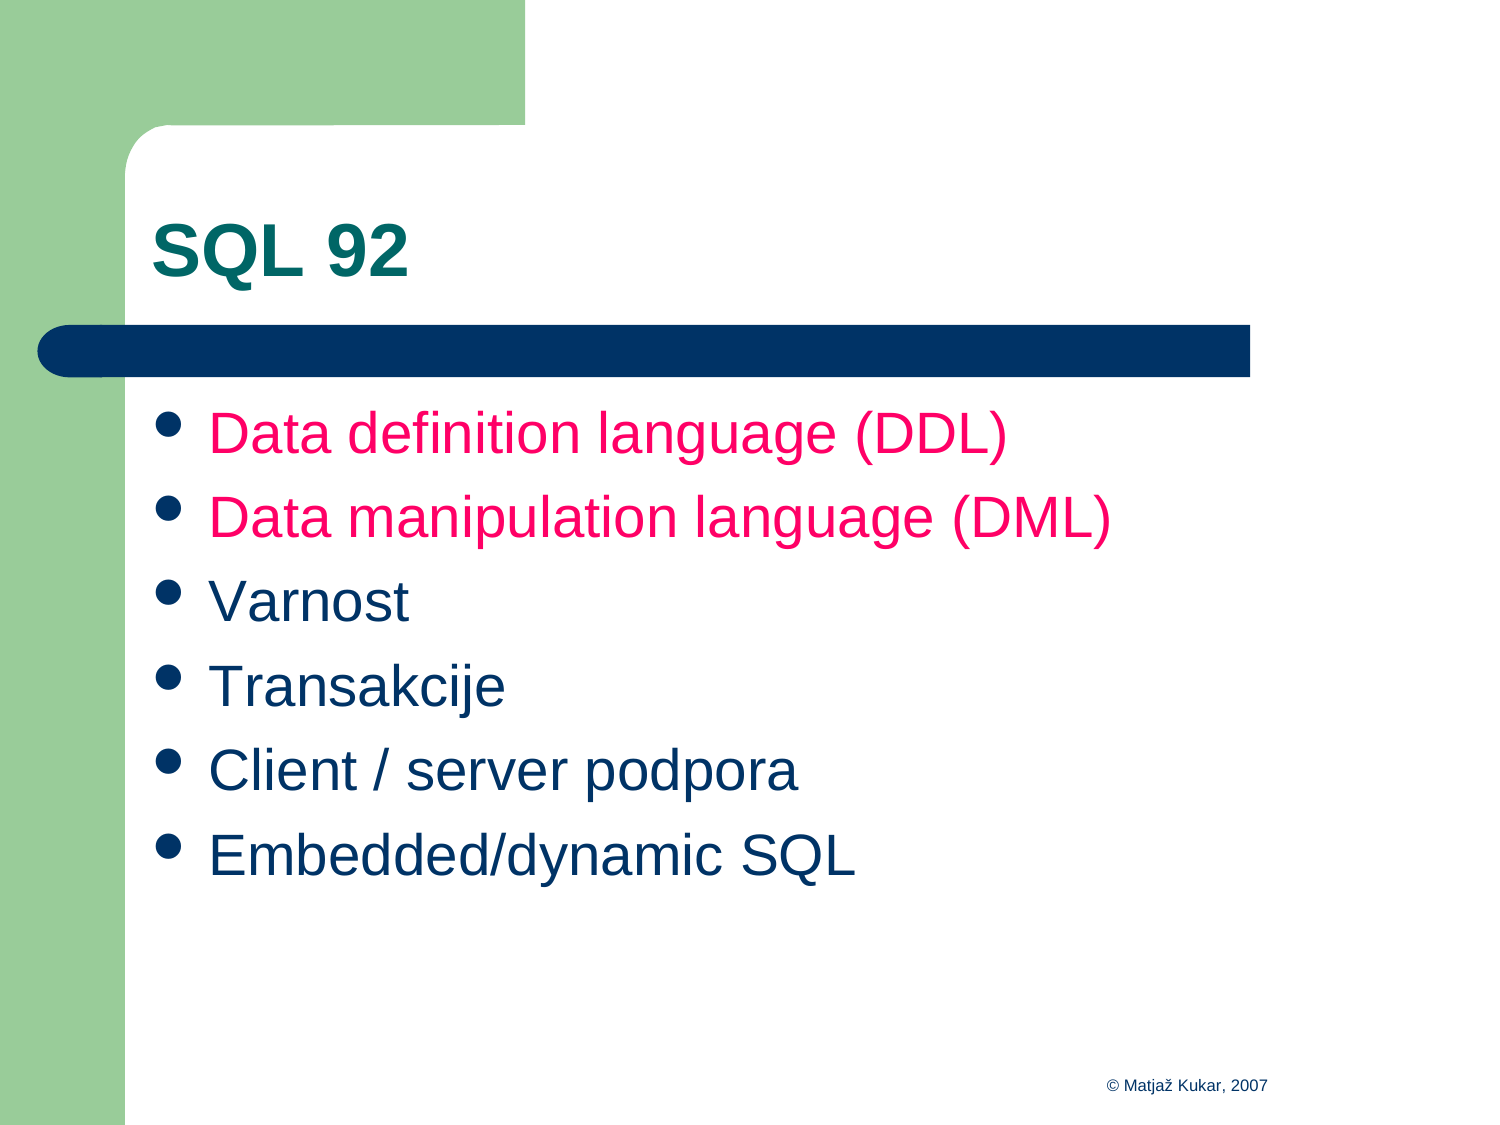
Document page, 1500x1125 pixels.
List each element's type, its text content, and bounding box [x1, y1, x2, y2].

title SQL 92 [136, 136, 1414, 301]
text_box © Matjaž Kukar, 2007 [949, 1025, 1426, 1103]
list Data definition language (DDL) Data manipulation language (DML) Varnost Transakcije Client / server podpora Embedded/dynamic SQL [137, 387, 1400, 999]
